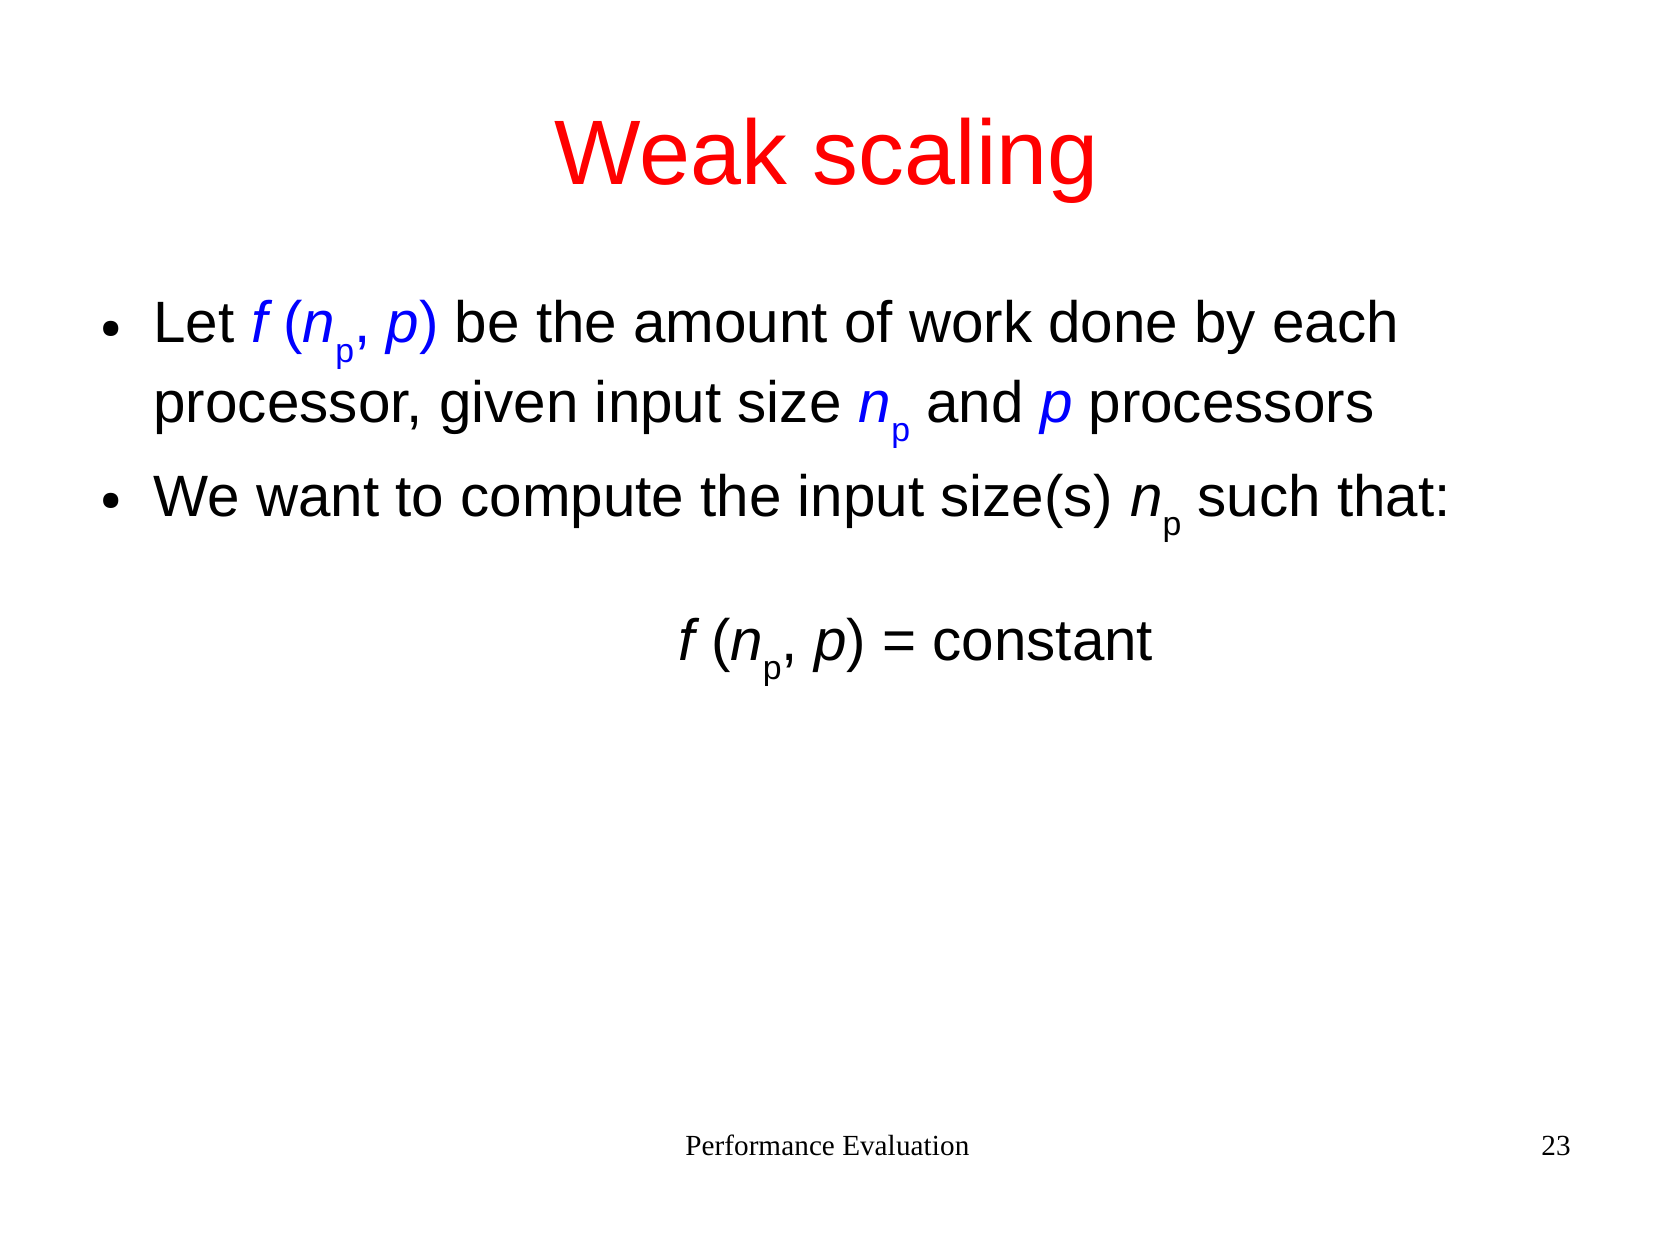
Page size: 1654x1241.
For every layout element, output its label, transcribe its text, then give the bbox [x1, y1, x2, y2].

list Let f (np, p) be the amount of work done by each processor, given input size np and p processors We want to compute the input size(s) np such that: f (np, p) = constant [82, 290, 1571, 1109]
title Weak scaling [82, 49, 1571, 257]
